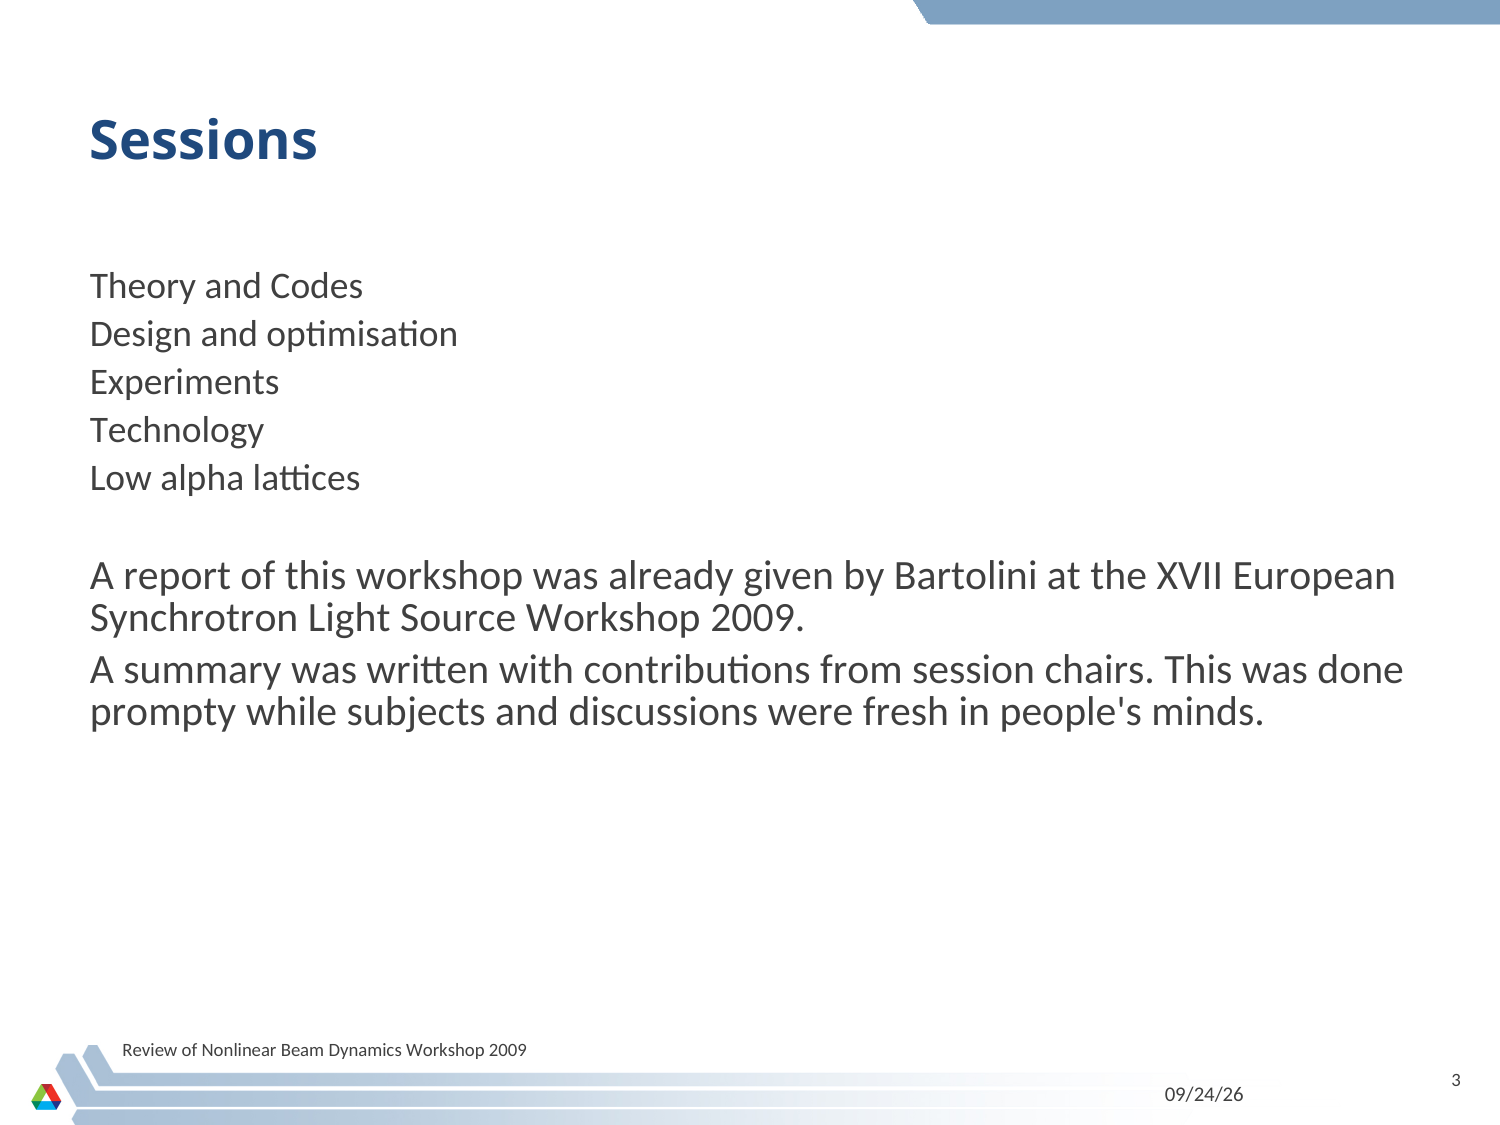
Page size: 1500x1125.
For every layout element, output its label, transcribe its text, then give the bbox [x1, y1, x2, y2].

list Theory and Codes Design and optimisation Experiments Technology Low alpha lattices A report of this workshop was already given by Bartolini at the XVII European Synchrotron Light Source Workshop 2009. A summary was written with contributions from session chairs. This was done prompty while subjects and discussions were fresh in people's minds. [75, 262, 1426, 1021]
picture [0, 0, 1500, 26]
picture [0, 1037, 1500, 1125]
title Sessions [75, 37, 1426, 241]
